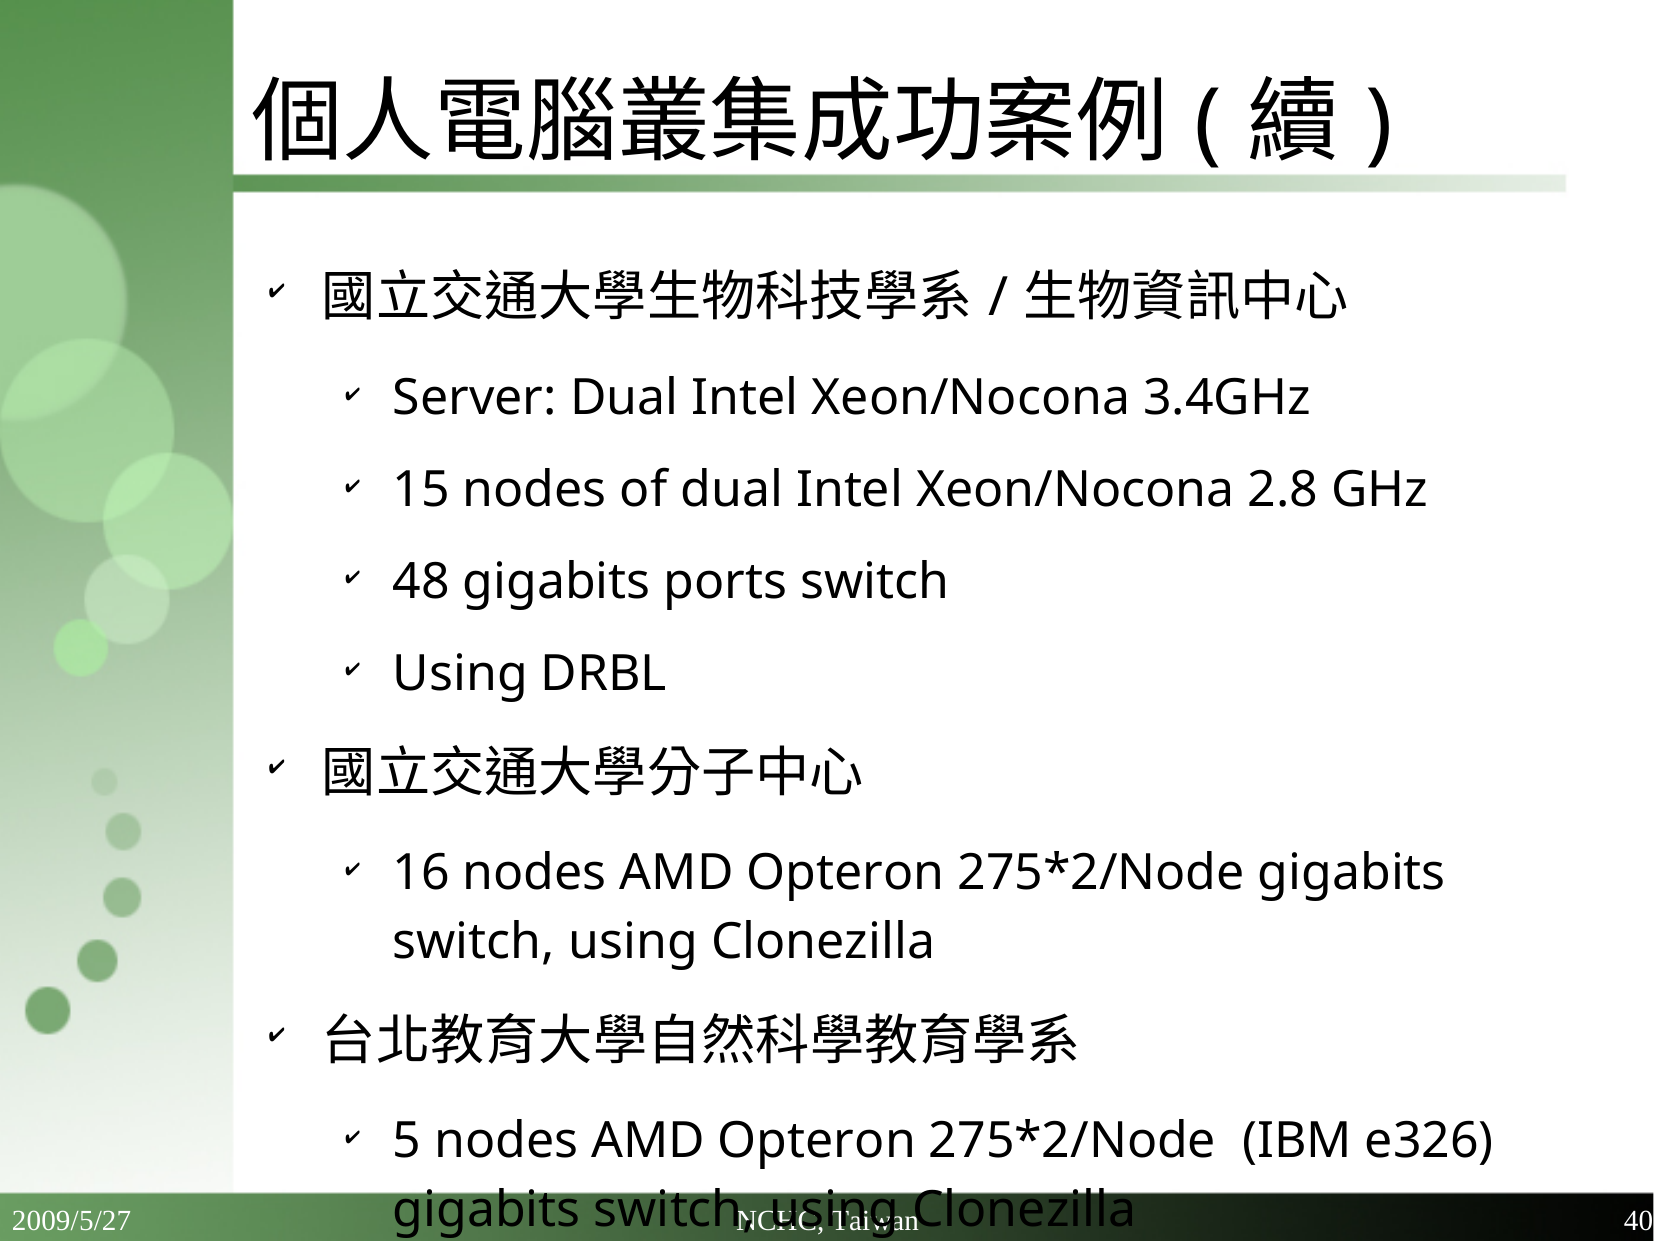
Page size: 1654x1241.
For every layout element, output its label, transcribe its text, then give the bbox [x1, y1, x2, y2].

title 個人電腦叢集成功案例(續) [236, 41, 1595, 185]
list 國立交通大學生物科技學系/生物資訊中心 Server: Dual Intel Xeon/Nocona 3.4GHz 15 nodes of dual Intel Xeon/Nocona 2.8 GHz 48 gigabits ports switch Using DRBL 國立交通大學分子中心 16 nodes AMD Opteron 275*2/Node gigabits switch, using Clonezilla 台北教育大學自然科學教育學系 5 nodes AMD Opteron 275*2/Node (IBM e326) gigabits switch, using Clonezilla [236, 244, 1595, 1175]
picture [0, 0, 1654, 1241]
